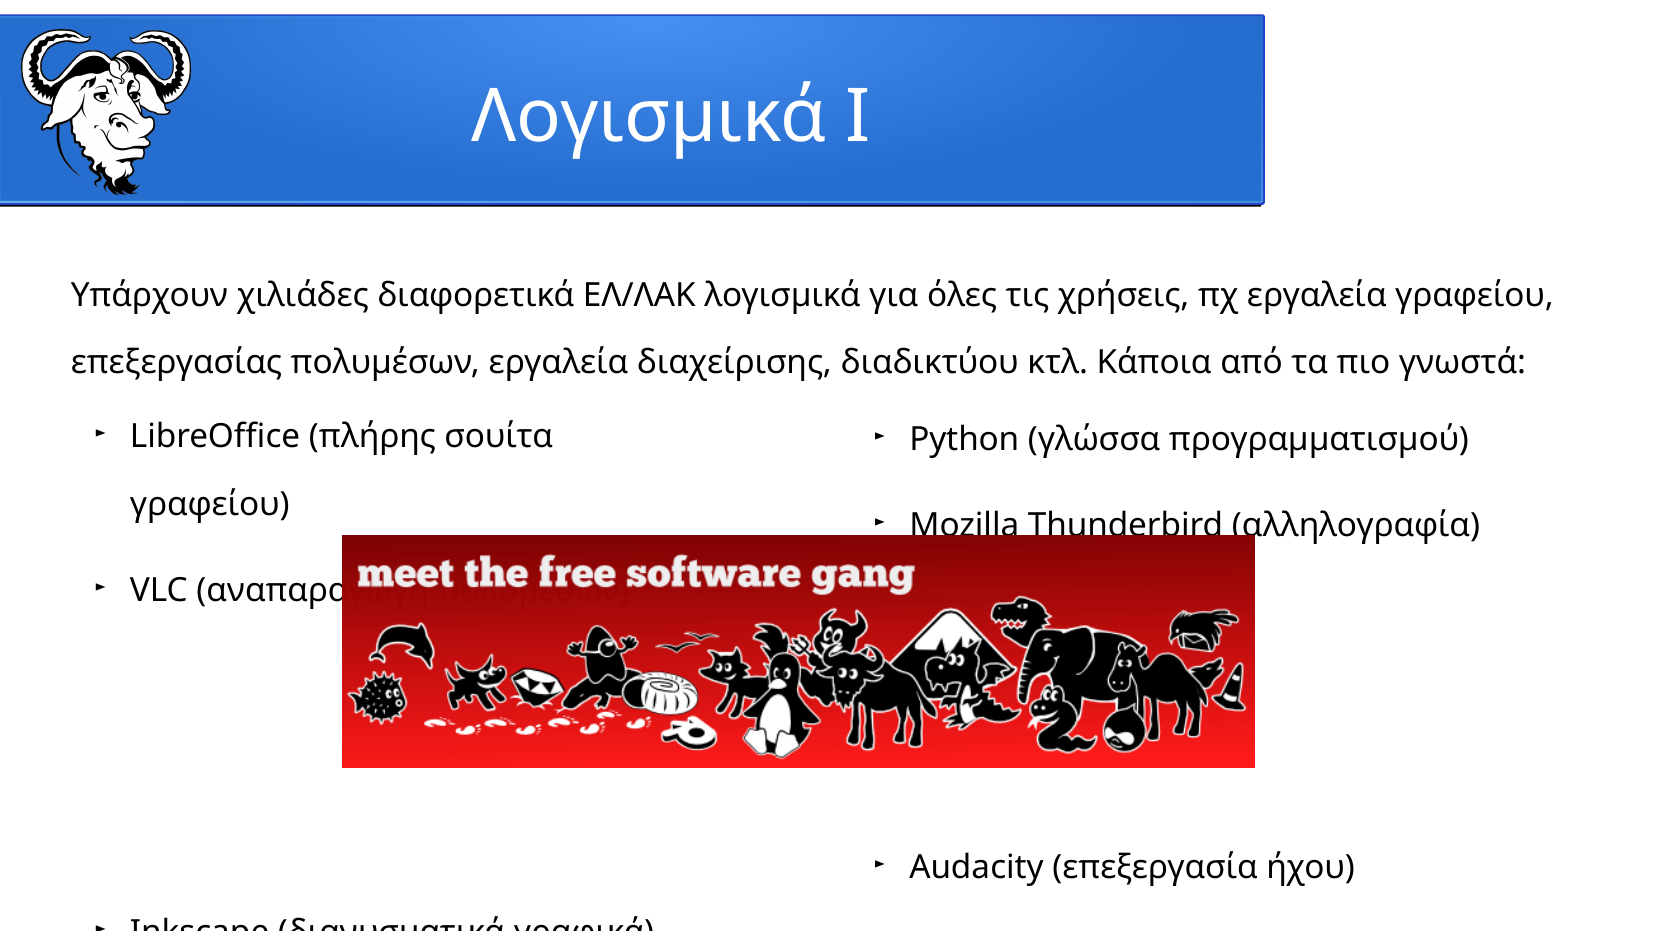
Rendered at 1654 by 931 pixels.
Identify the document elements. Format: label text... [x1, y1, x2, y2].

picture [21, 29, 191, 195]
text_box LibreOffice (πλήρης σουίτα γραφείου) VLC (αναπαραγωγή πολυμέσων) Inkscape (διανυσματικά γραφικά) Blender (3D σχεδίαση, animation) [94, 389, 697, 922]
picture [342, 535, 1255, 768]
text_box Υπάρχουν χιλιάδες διαφορετικά ΕΛ/ΛΑΚ λογισμικά για όλες τις χρήσεις, πχ εργαλεία γραφείου, επεξεργασίας πολυμέσων, εργαλεία διαχείρισης, διαδικτύου κτλ. Κάποια από τα πιο γνωστά: [35, 248, 1648, 378]
title Λογισμικά I [146, 28, 1235, 196]
text_box Python (γλώσσα προγραμματισμού) Mozilla Thunderbird (αλληλογραφία) Audacity (επεξεργασία ήχου) https://directory.fsf.org [874, 392, 1595, 925]
